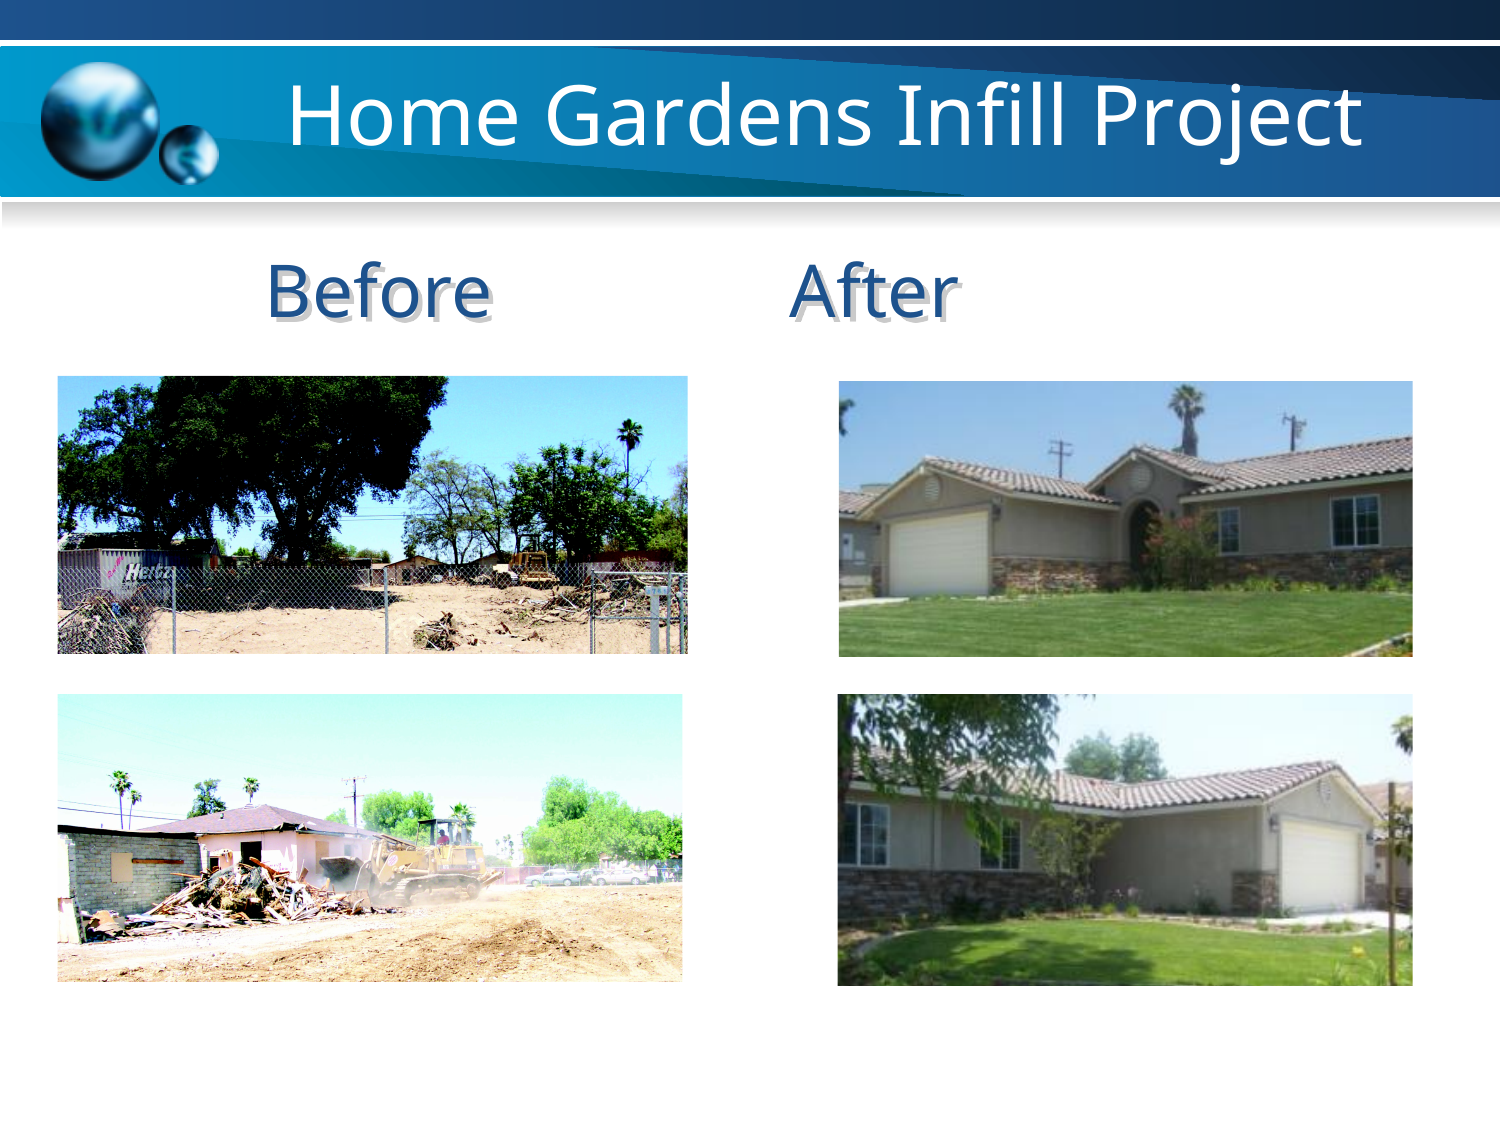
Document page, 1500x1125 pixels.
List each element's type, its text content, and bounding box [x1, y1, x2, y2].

title Home Gardens Infill Project [150, 0, 1500, 225]
text_box Before After [250, 237, 1438, 428]
picture [57, 694, 683, 982]
picture [837, 694, 1413, 986]
picture [838, 381, 1413, 657]
picture [57, 375, 688, 654]
